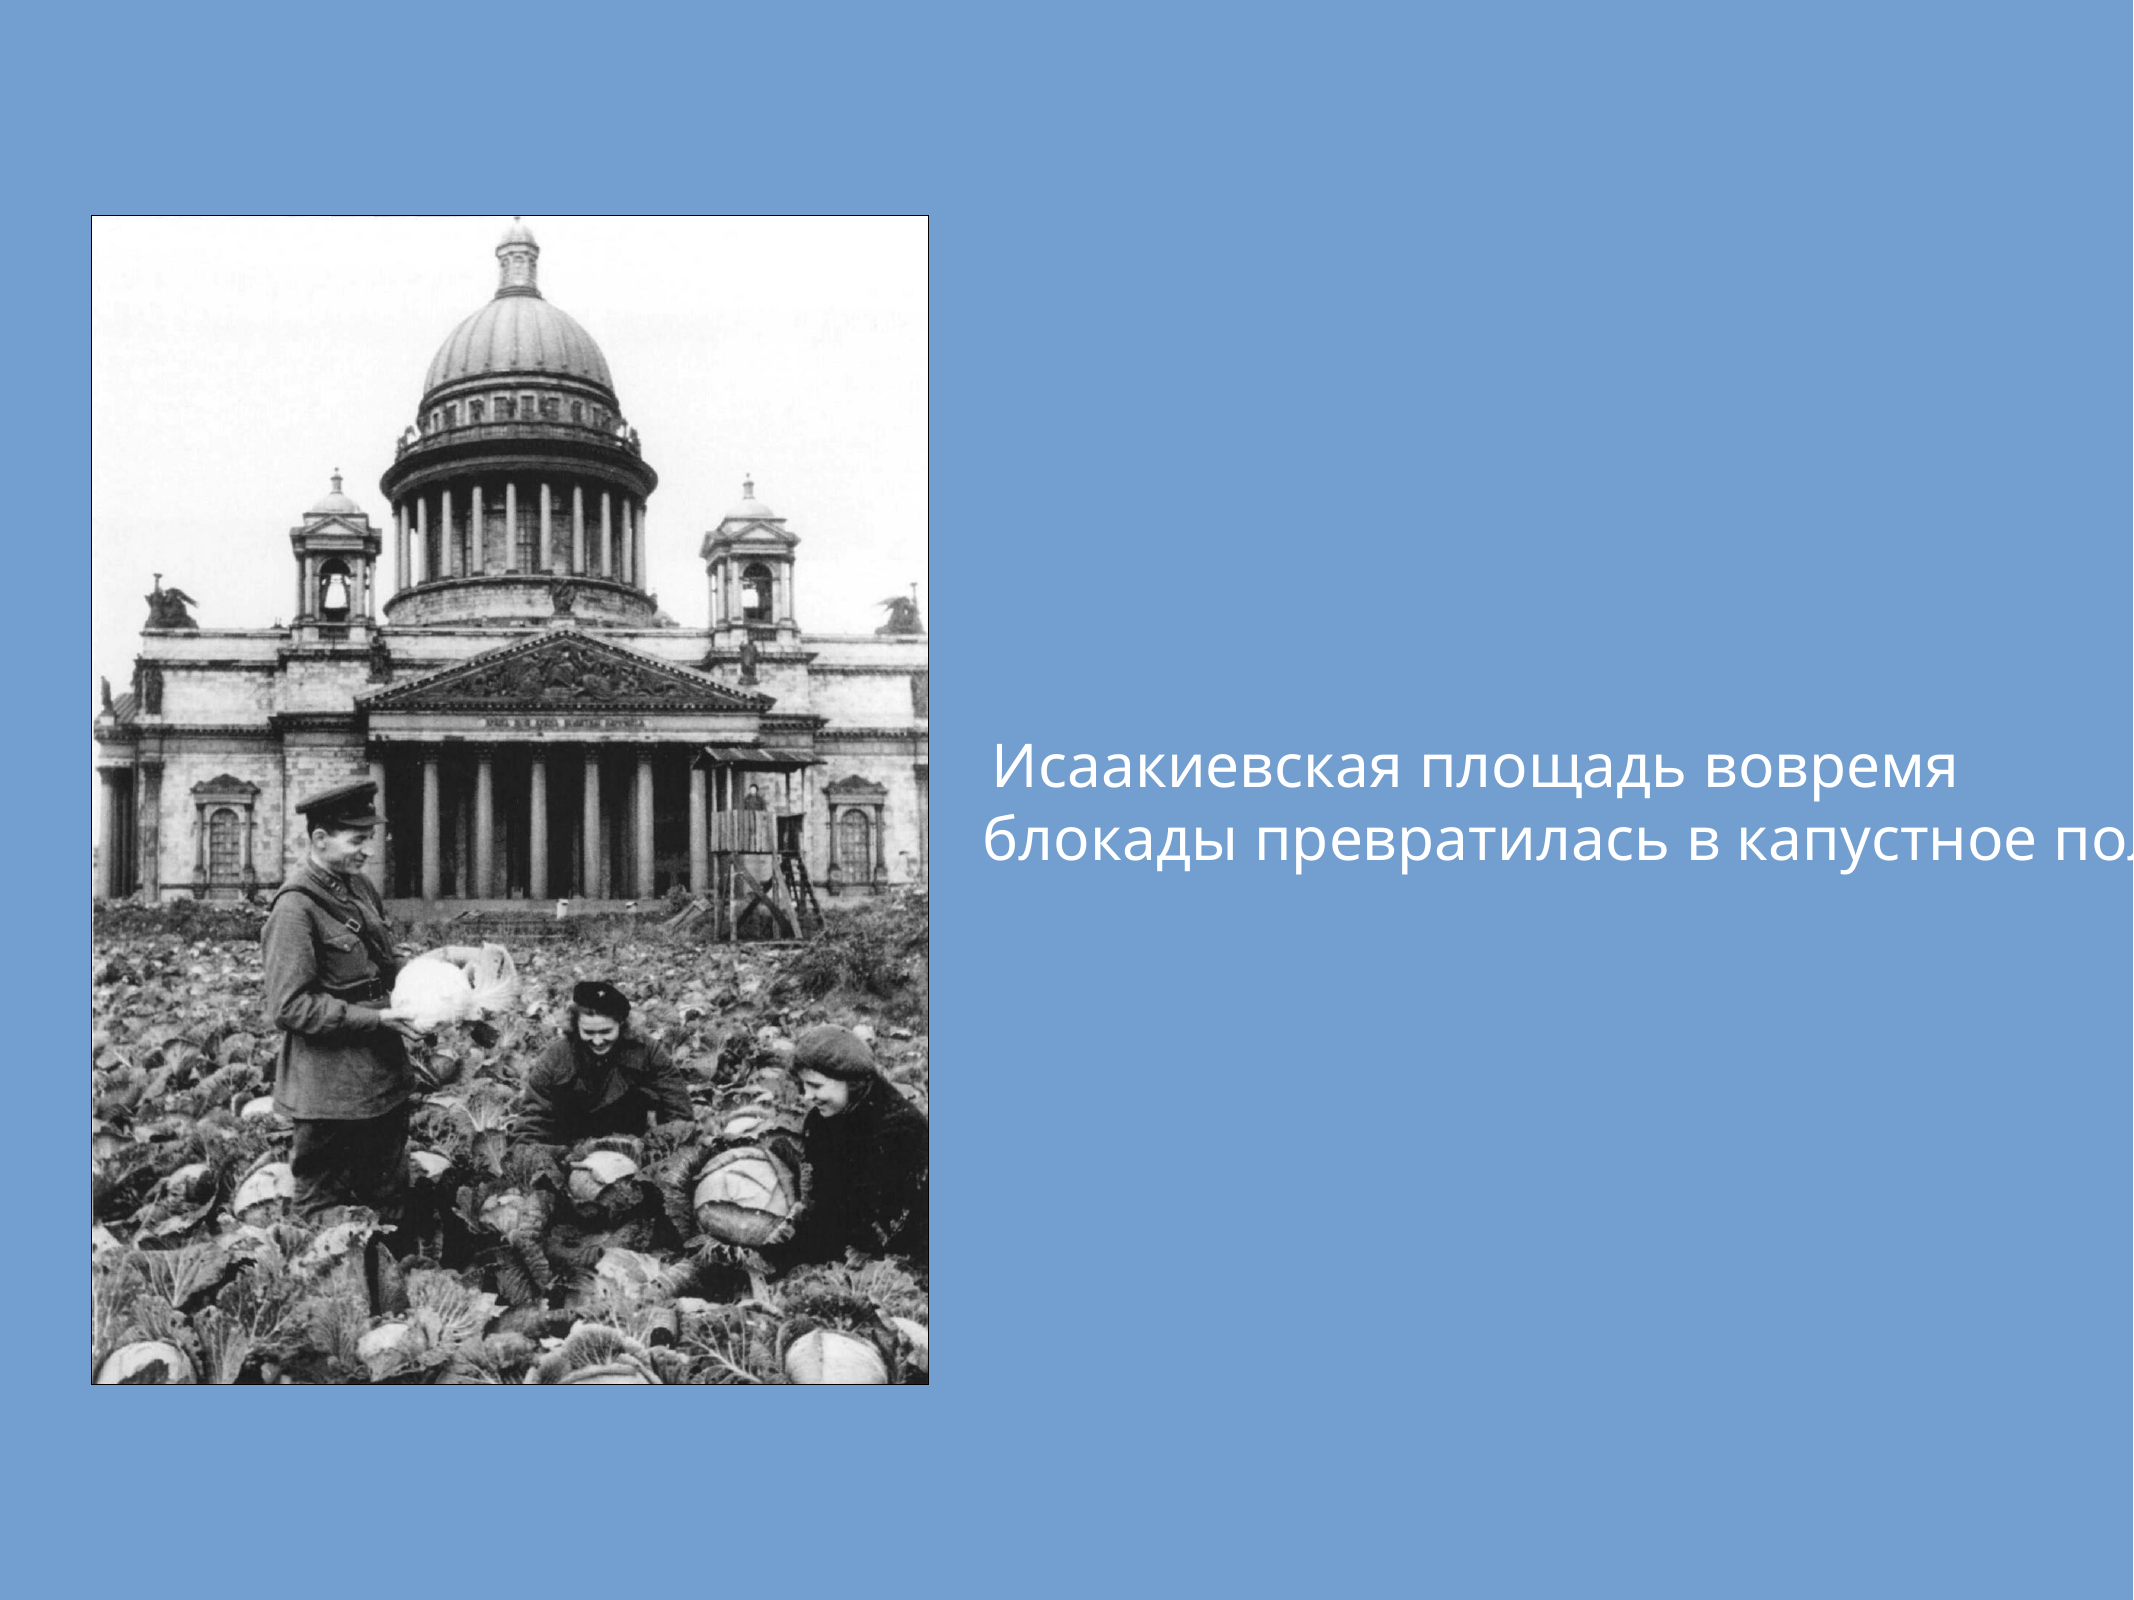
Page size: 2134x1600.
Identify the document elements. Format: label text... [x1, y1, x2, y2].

list Исаакиевская площадь вовремя блокады превратилась в капустное поле. [958, 503, 2134, 1097]
picture [91, 215, 929, 1385]
